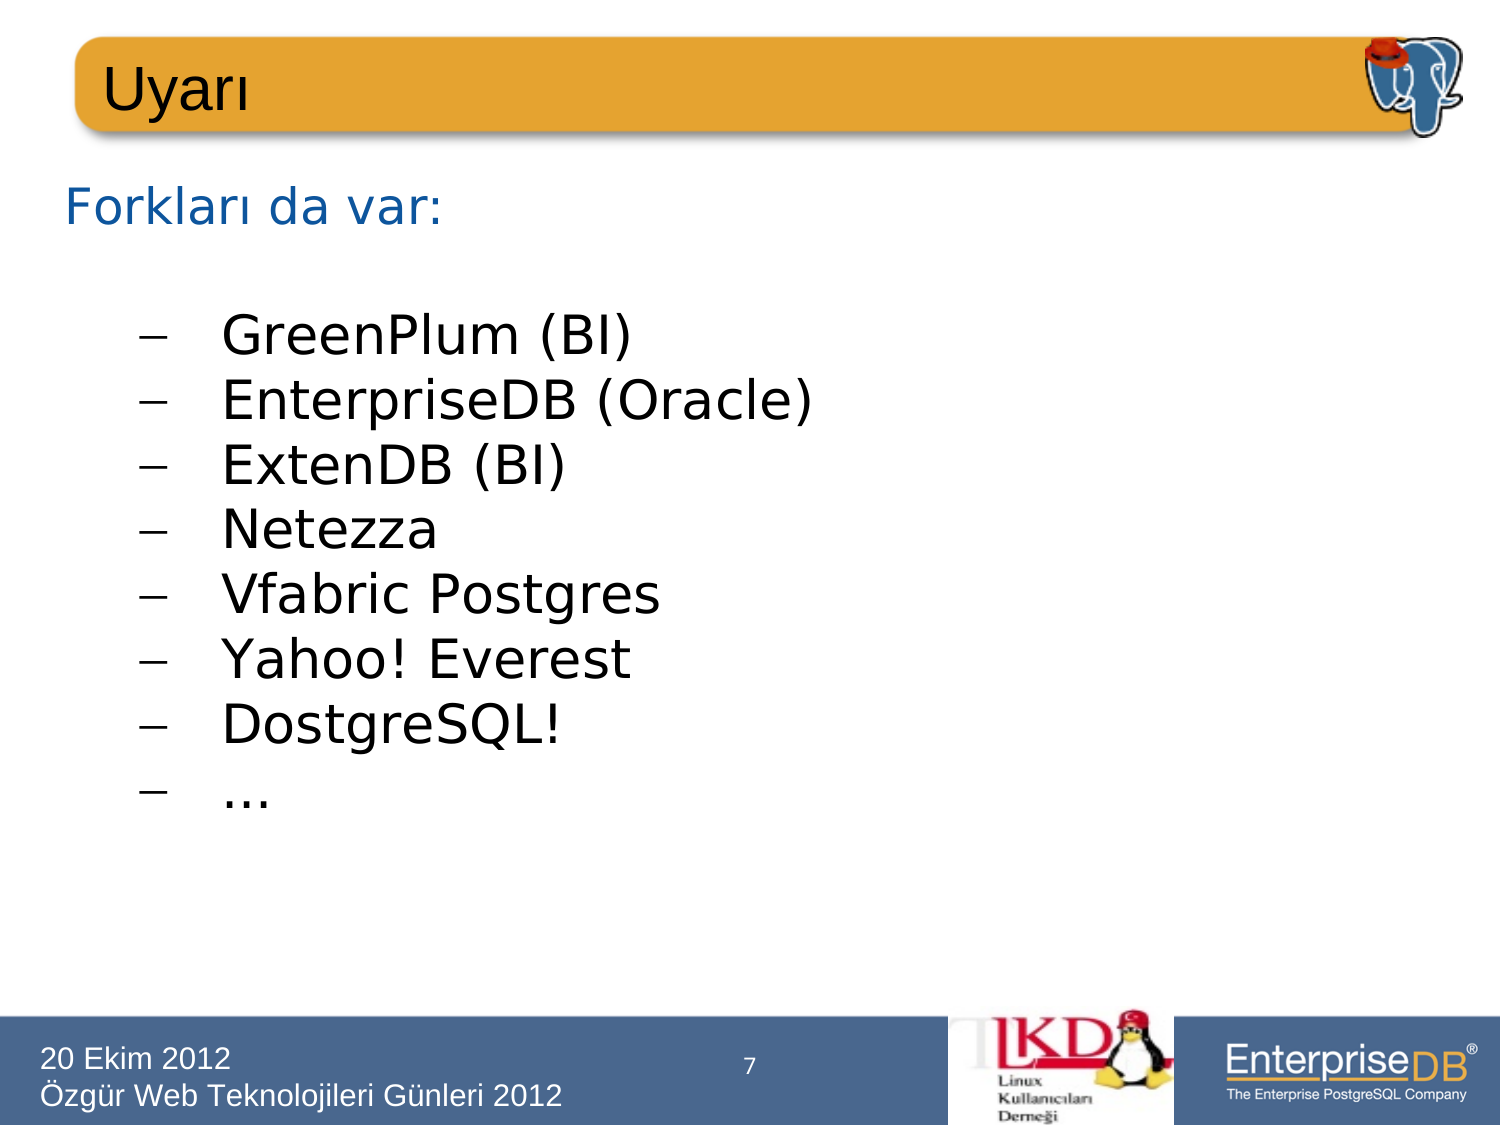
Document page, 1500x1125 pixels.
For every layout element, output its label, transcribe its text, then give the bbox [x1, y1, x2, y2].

text_box Uyarı [87, 32, 1113, 138]
picture [0, 0, 1500, 1125]
text_box Forkları da var: GreenPlum (BI) EnterpriseDB (Oracle) ExtenDB (BI) Netezza Vfabric Postgres Yahoo! Everest DostgreSQL! ... [50, 167, 1401, 1018]
